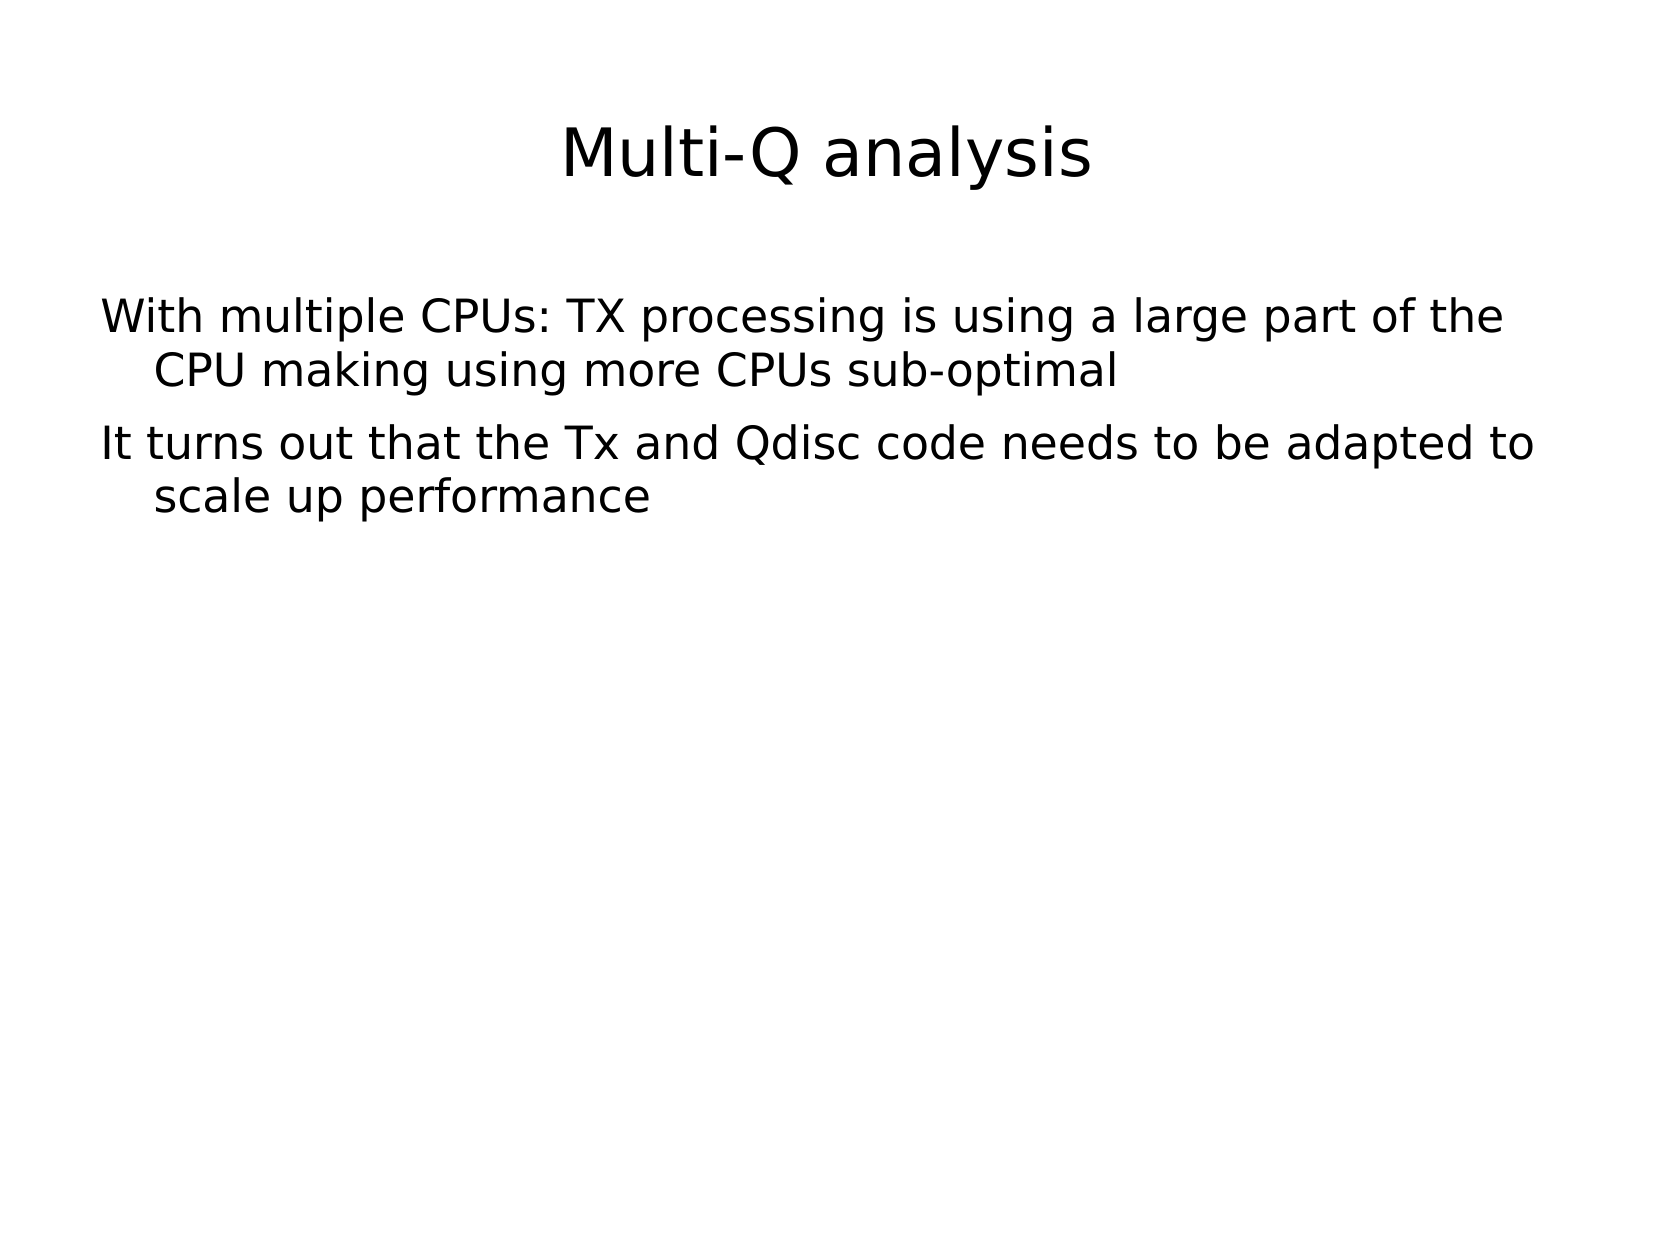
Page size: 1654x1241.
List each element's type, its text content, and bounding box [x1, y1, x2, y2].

title Multi-Q analysis [82, 56, 1571, 250]
list With multiple CPUs: TX processing is using a large part of the CPU making using more CPUs sub-optimal It turns out that the Tx and Qdisc code needs to be adapted to scale up performance [82, 290, 1571, 1094]
